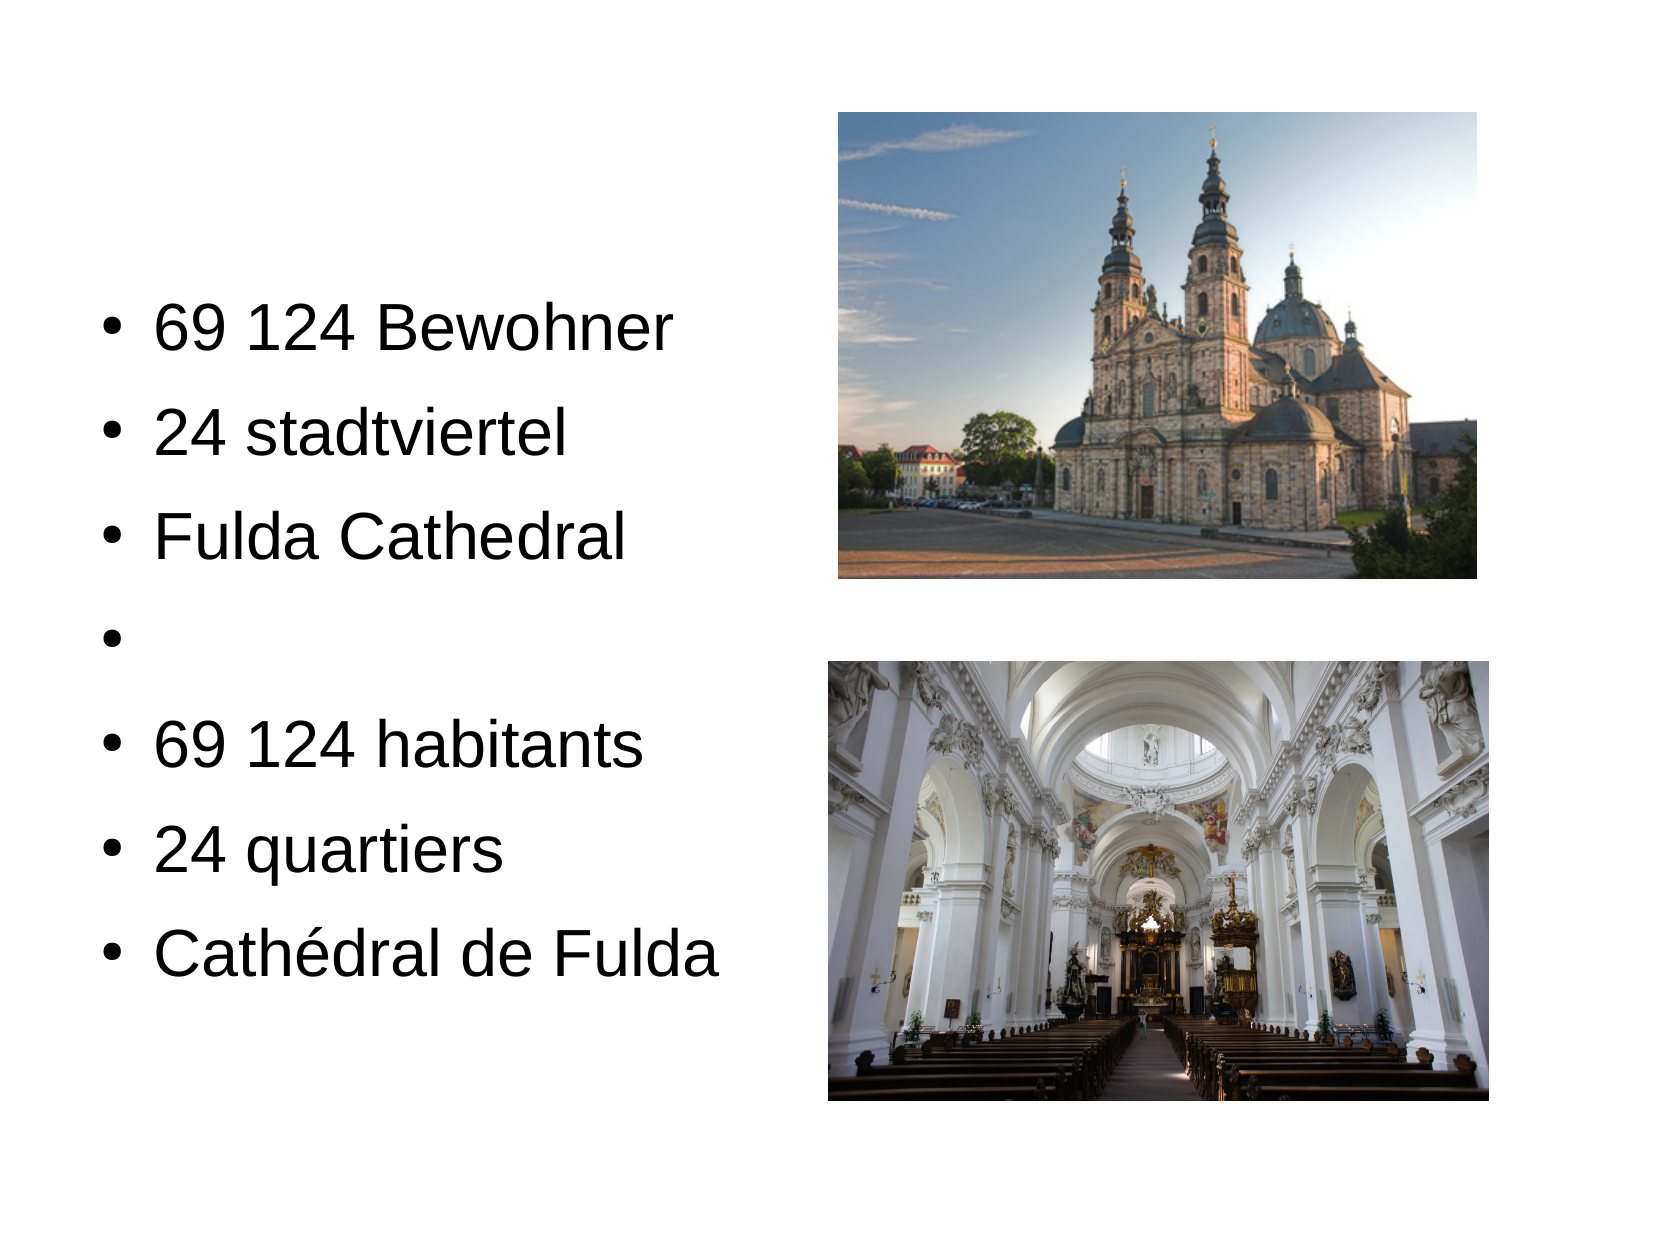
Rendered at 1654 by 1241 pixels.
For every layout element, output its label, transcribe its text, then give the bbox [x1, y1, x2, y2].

list 69 124 Bewohner 24 stadtviertel Fulda Cathedral 69 124 habitants 24 quartiers Cathédral de Fulda [82, 290, 1571, 1010]
picture [828, 661, 1489, 1101]
picture [838, 112, 1477, 579]
